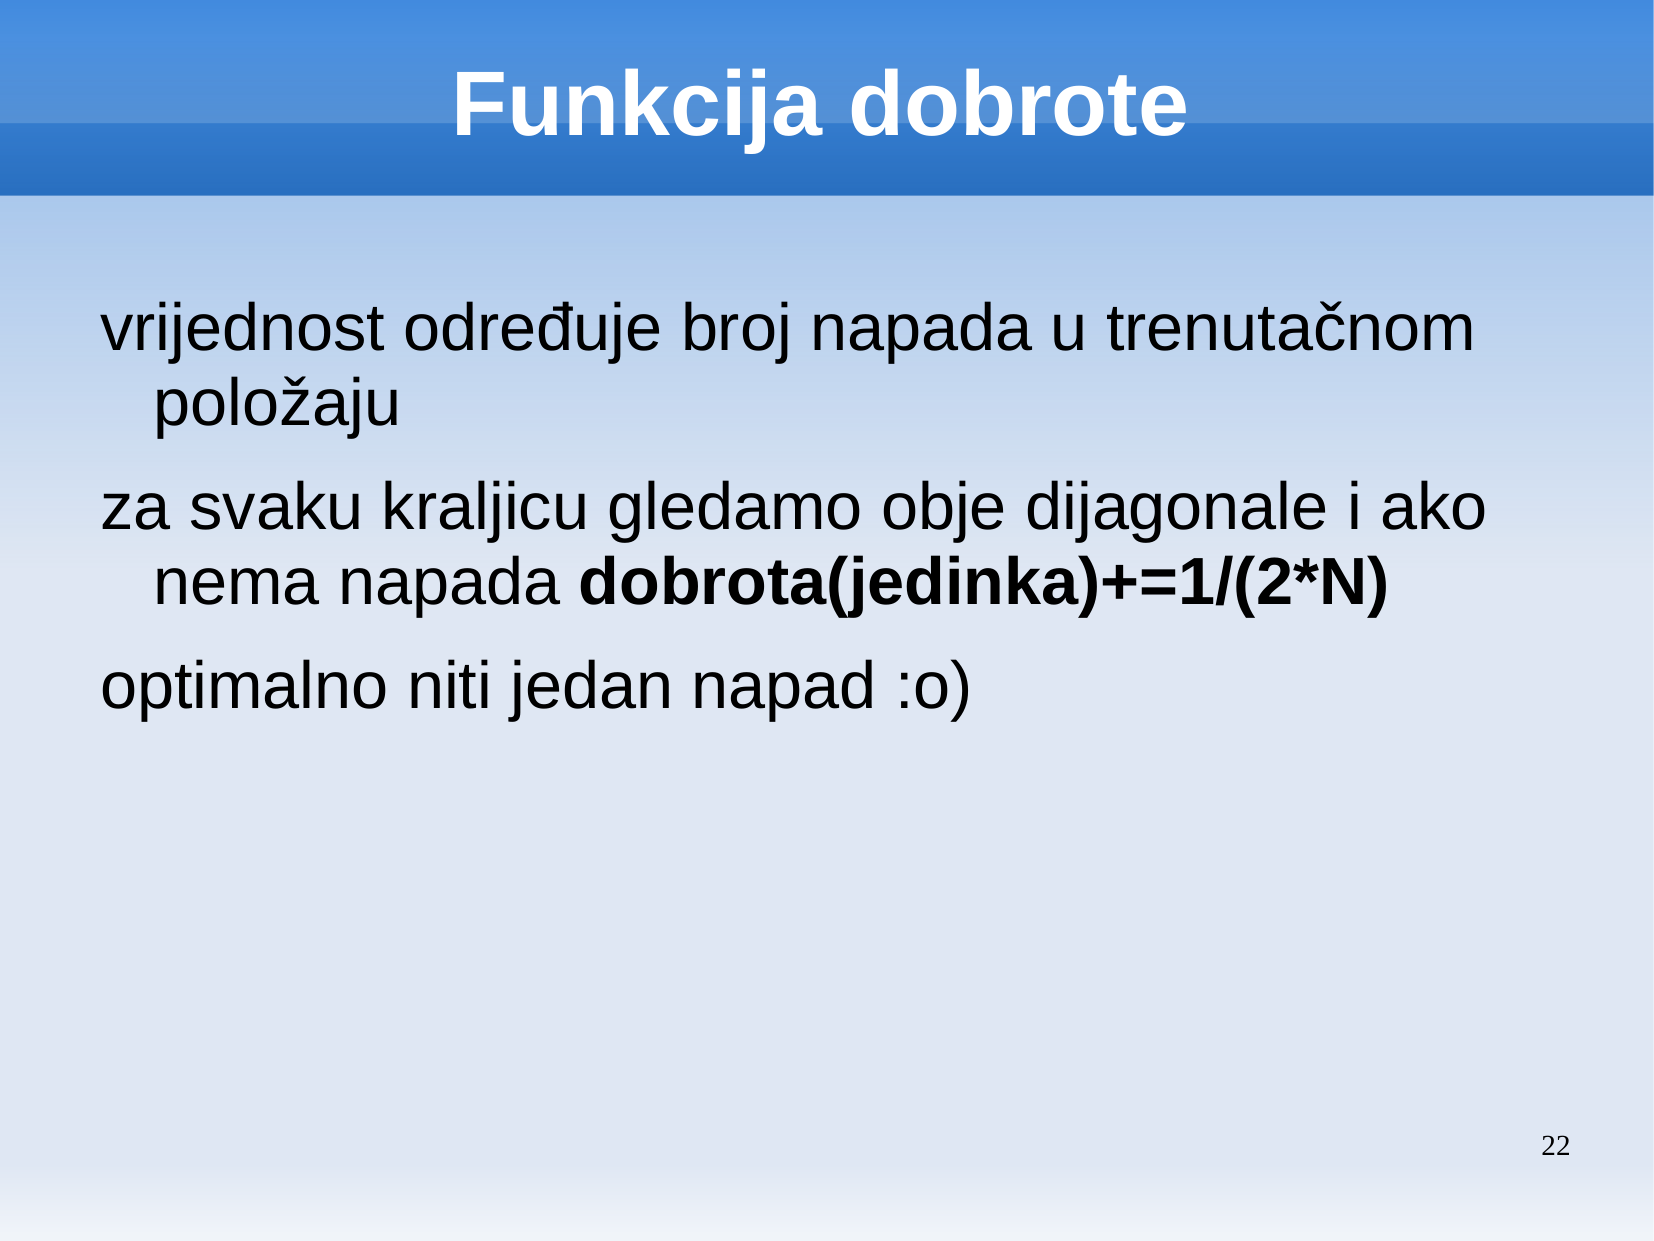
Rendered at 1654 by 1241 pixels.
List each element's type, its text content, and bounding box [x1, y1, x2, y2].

title Funkcija dobrote [76, 7, 1565, 200]
picture [0, 0, 1654, 1241]
list vrijednost određuje broj napada u trenutačnom položaju za svaku kraljicu gledamo obje dijagonale i ako nema napada dobrota(jedinka)+=1/(2*N) optimalno niti jedan napad :o) [82, 290, 1571, 1094]
